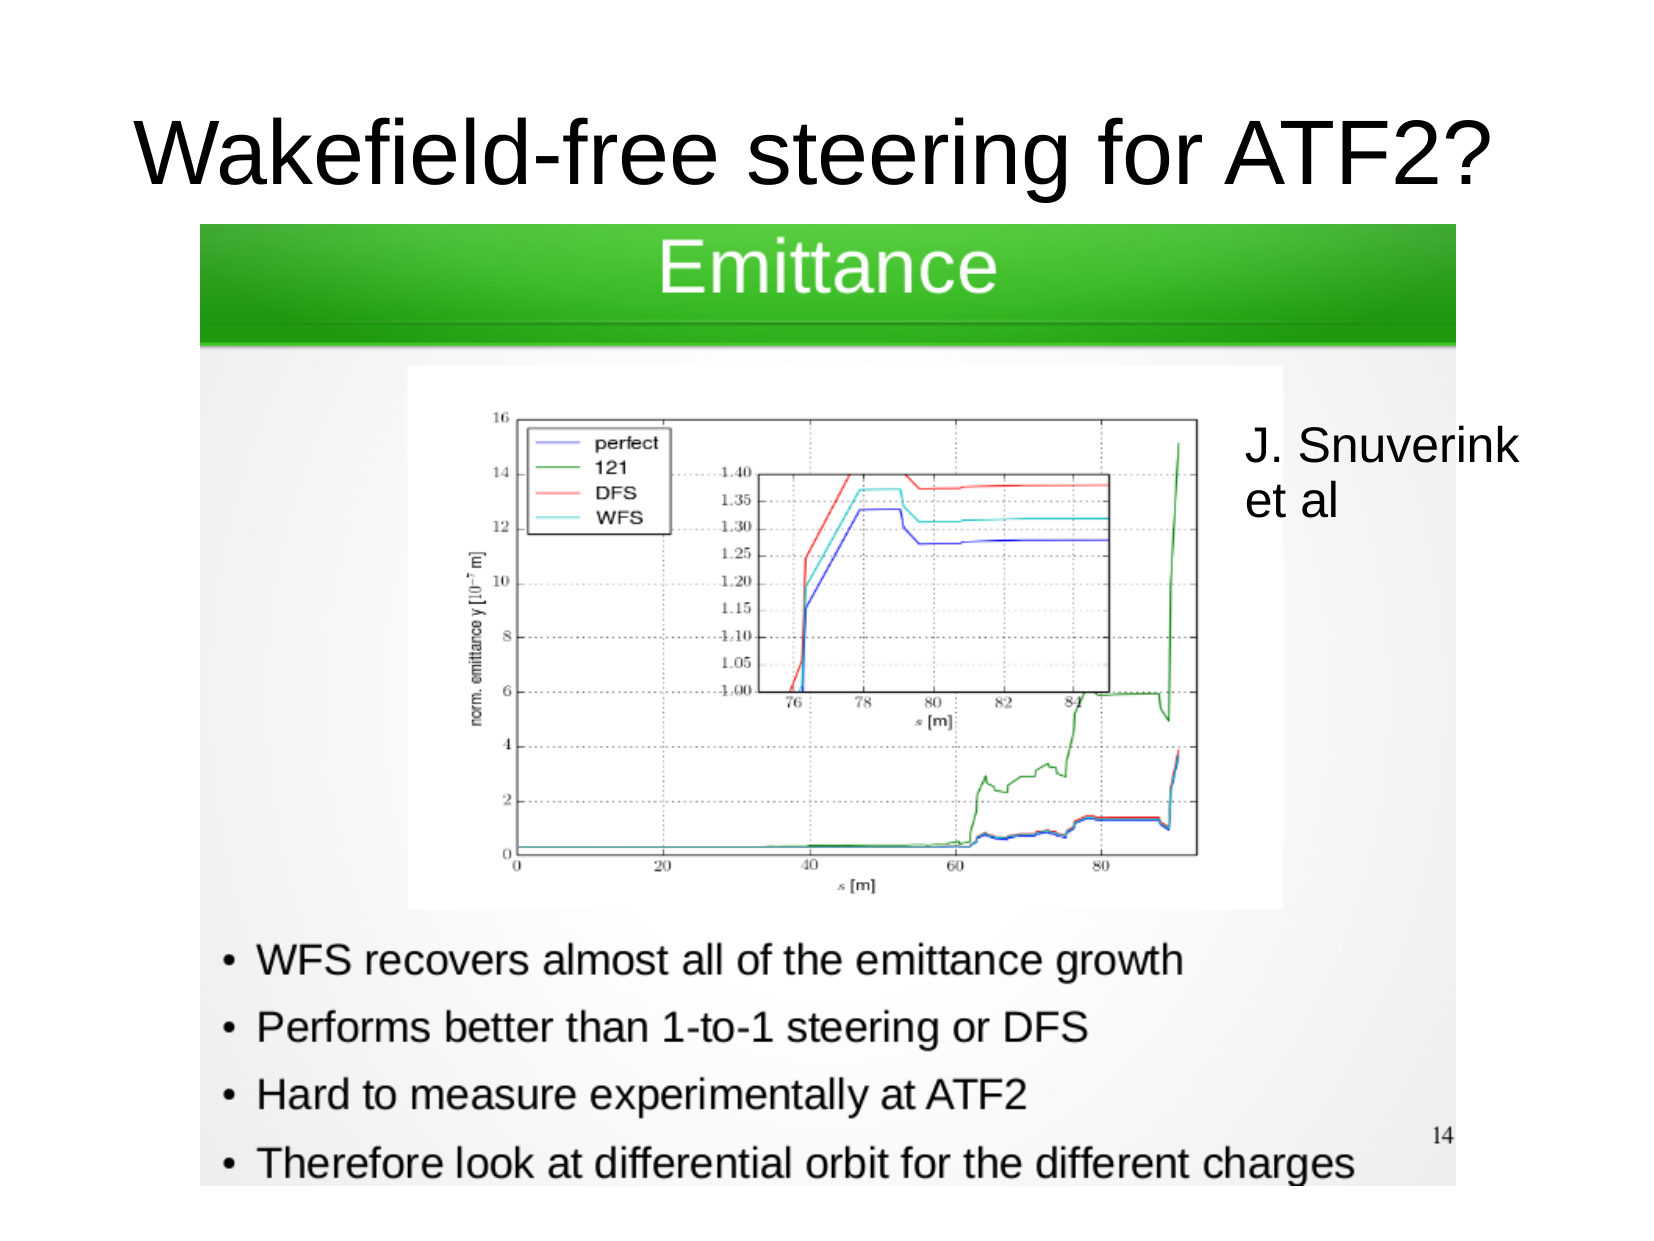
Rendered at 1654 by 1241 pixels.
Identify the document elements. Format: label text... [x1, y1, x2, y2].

picture [200, 224, 1456, 1186]
text_box J. Snuverink et al [1230, 409, 1549, 536]
title Wakefield-free steering for ATF2? [82, 49, 1571, 257]
